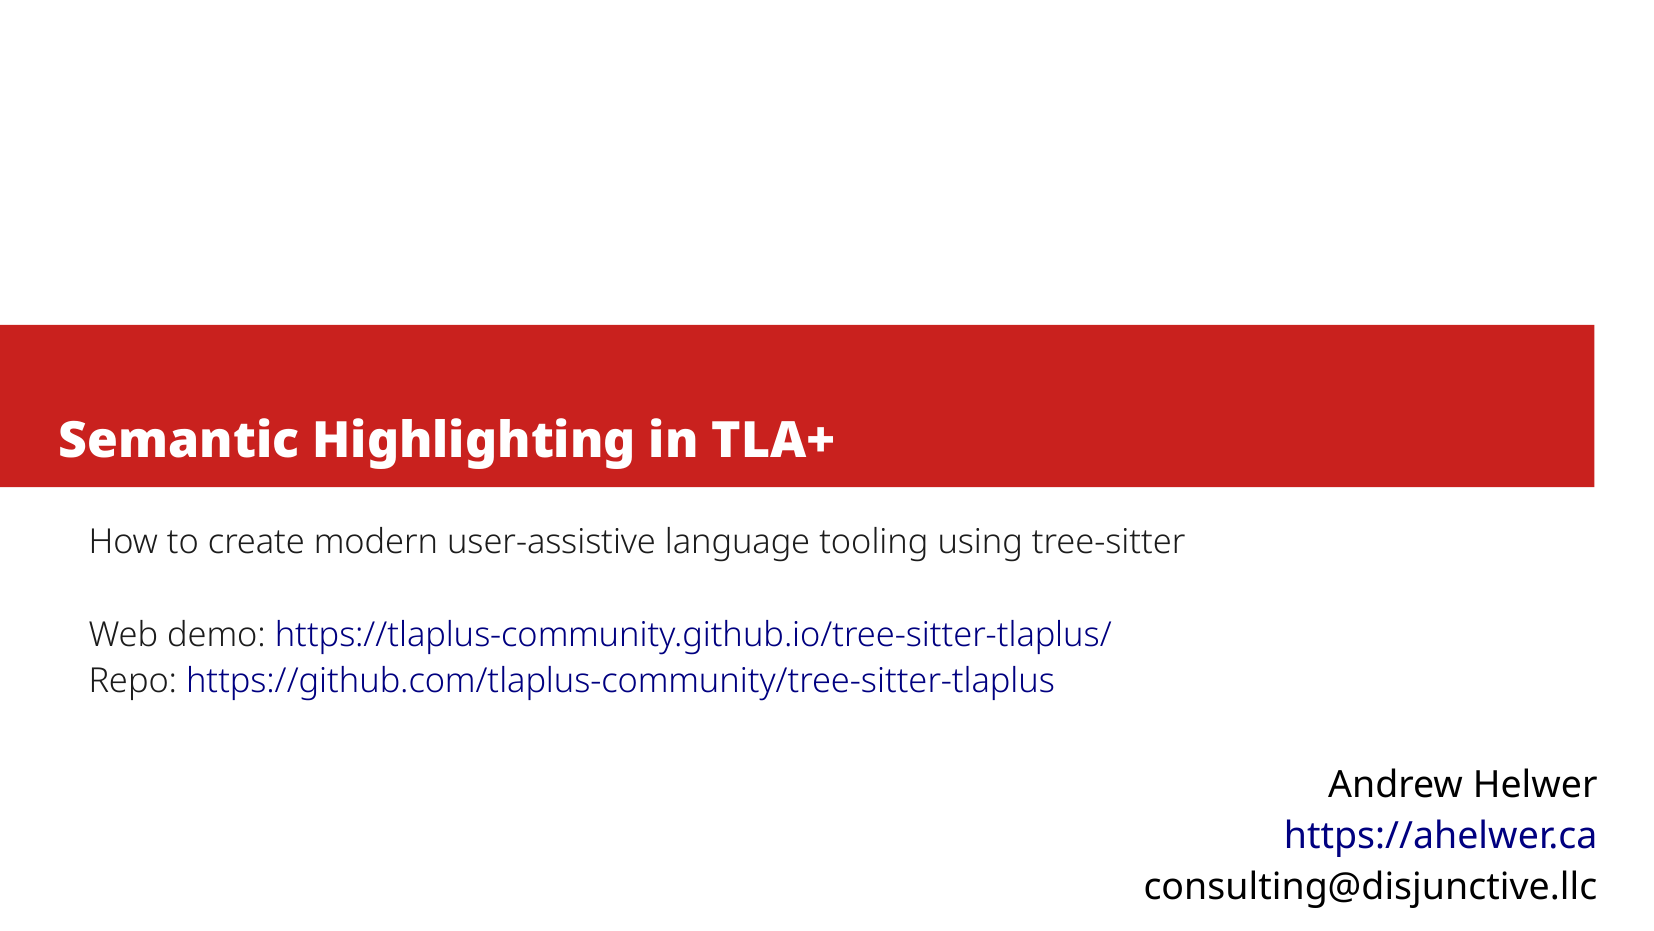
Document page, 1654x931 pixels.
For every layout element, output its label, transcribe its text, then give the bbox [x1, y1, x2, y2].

text_box Andrew Helwer https://ahelwer.ca consulting@disjunctive.llc [1125, 750, 1613, 907]
title Semantic Highlighting in TLA+ [59, 354, 1565, 473]
subtitle How to create modern user-assistive language tooling using tree-sitter Web demo: https://tlaplus-community.github.io/tree-sitter-tlaplus/ Repo: https://github.com/tlaplus-community/tree-sitter-tlaplus [88, 516, 1565, 601]
